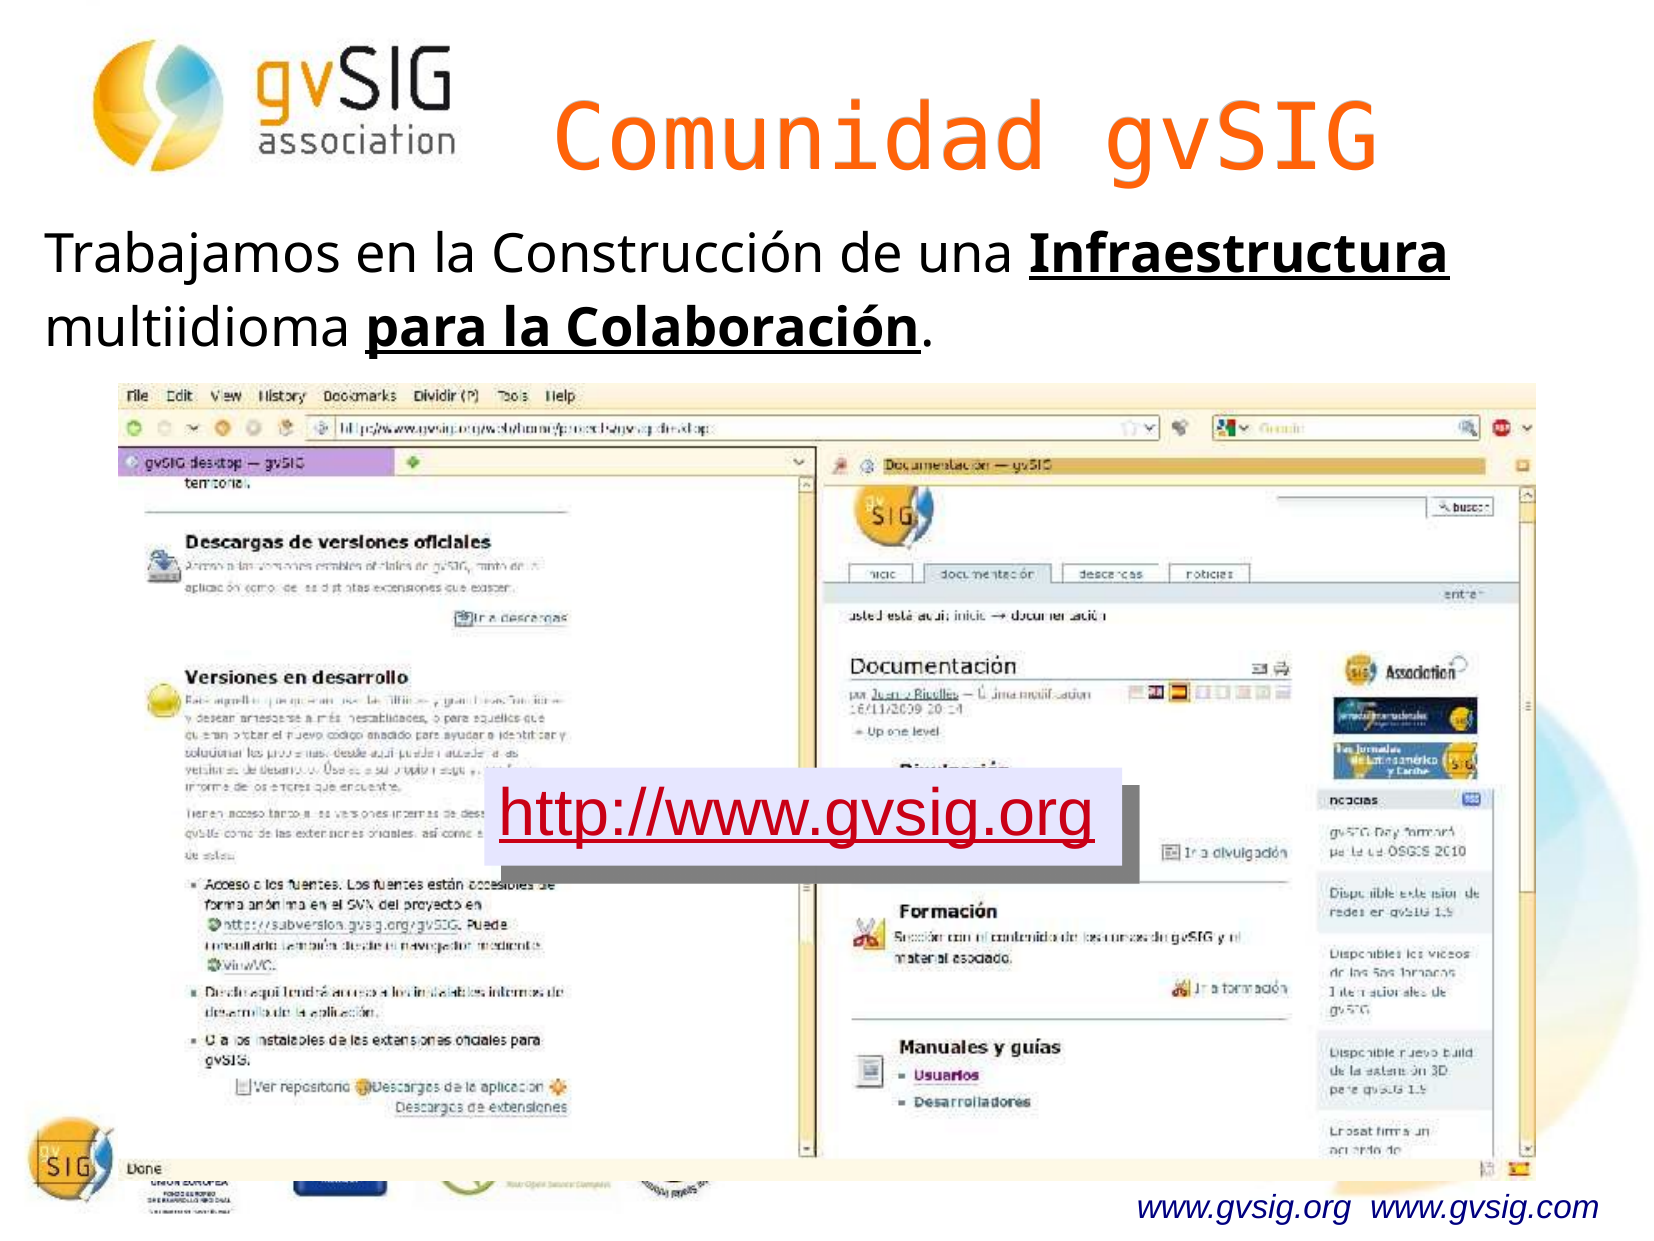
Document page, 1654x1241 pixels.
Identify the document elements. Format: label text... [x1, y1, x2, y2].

picture [1307, 1202, 1317, 1216]
text_box Trabajamos en la Construcción de una Infraestructura multiidioma para la Colaboración. [29, 206, 1654, 361]
picture [1377, 1205, 1384, 1217]
picture [1400, 1205, 1407, 1217]
picture [1453, 1202, 1463, 1216]
picture [1336, 1202, 1346, 1216]
picture [1167, 1205, 1174, 1217]
text_box Comunidad gvSIG [260, 77, 1654, 199]
picture [1279, 1202, 1289, 1216]
picture [1143, 1205, 1150, 1217]
picture [1512, 1202, 1522, 1216]
picture [1220, 1202, 1230, 1216]
text_box http://www.gvsig.org [484, 767, 1123, 866]
picture [1388, 1203, 1396, 1217]
picture [1191, 1205, 1198, 1217]
picture [1557, 1202, 1567, 1216]
picture [1585, 1202, 1594, 1217]
picture [1424, 1205, 1431, 1217]
picture [1411, 1201, 1420, 1217]
picture [1575, 1202, 1584, 1217]
picture [1178, 1201, 1187, 1217]
picture [1154, 1201, 1163, 1217]
picture [0, 0, 1653, 1217]
